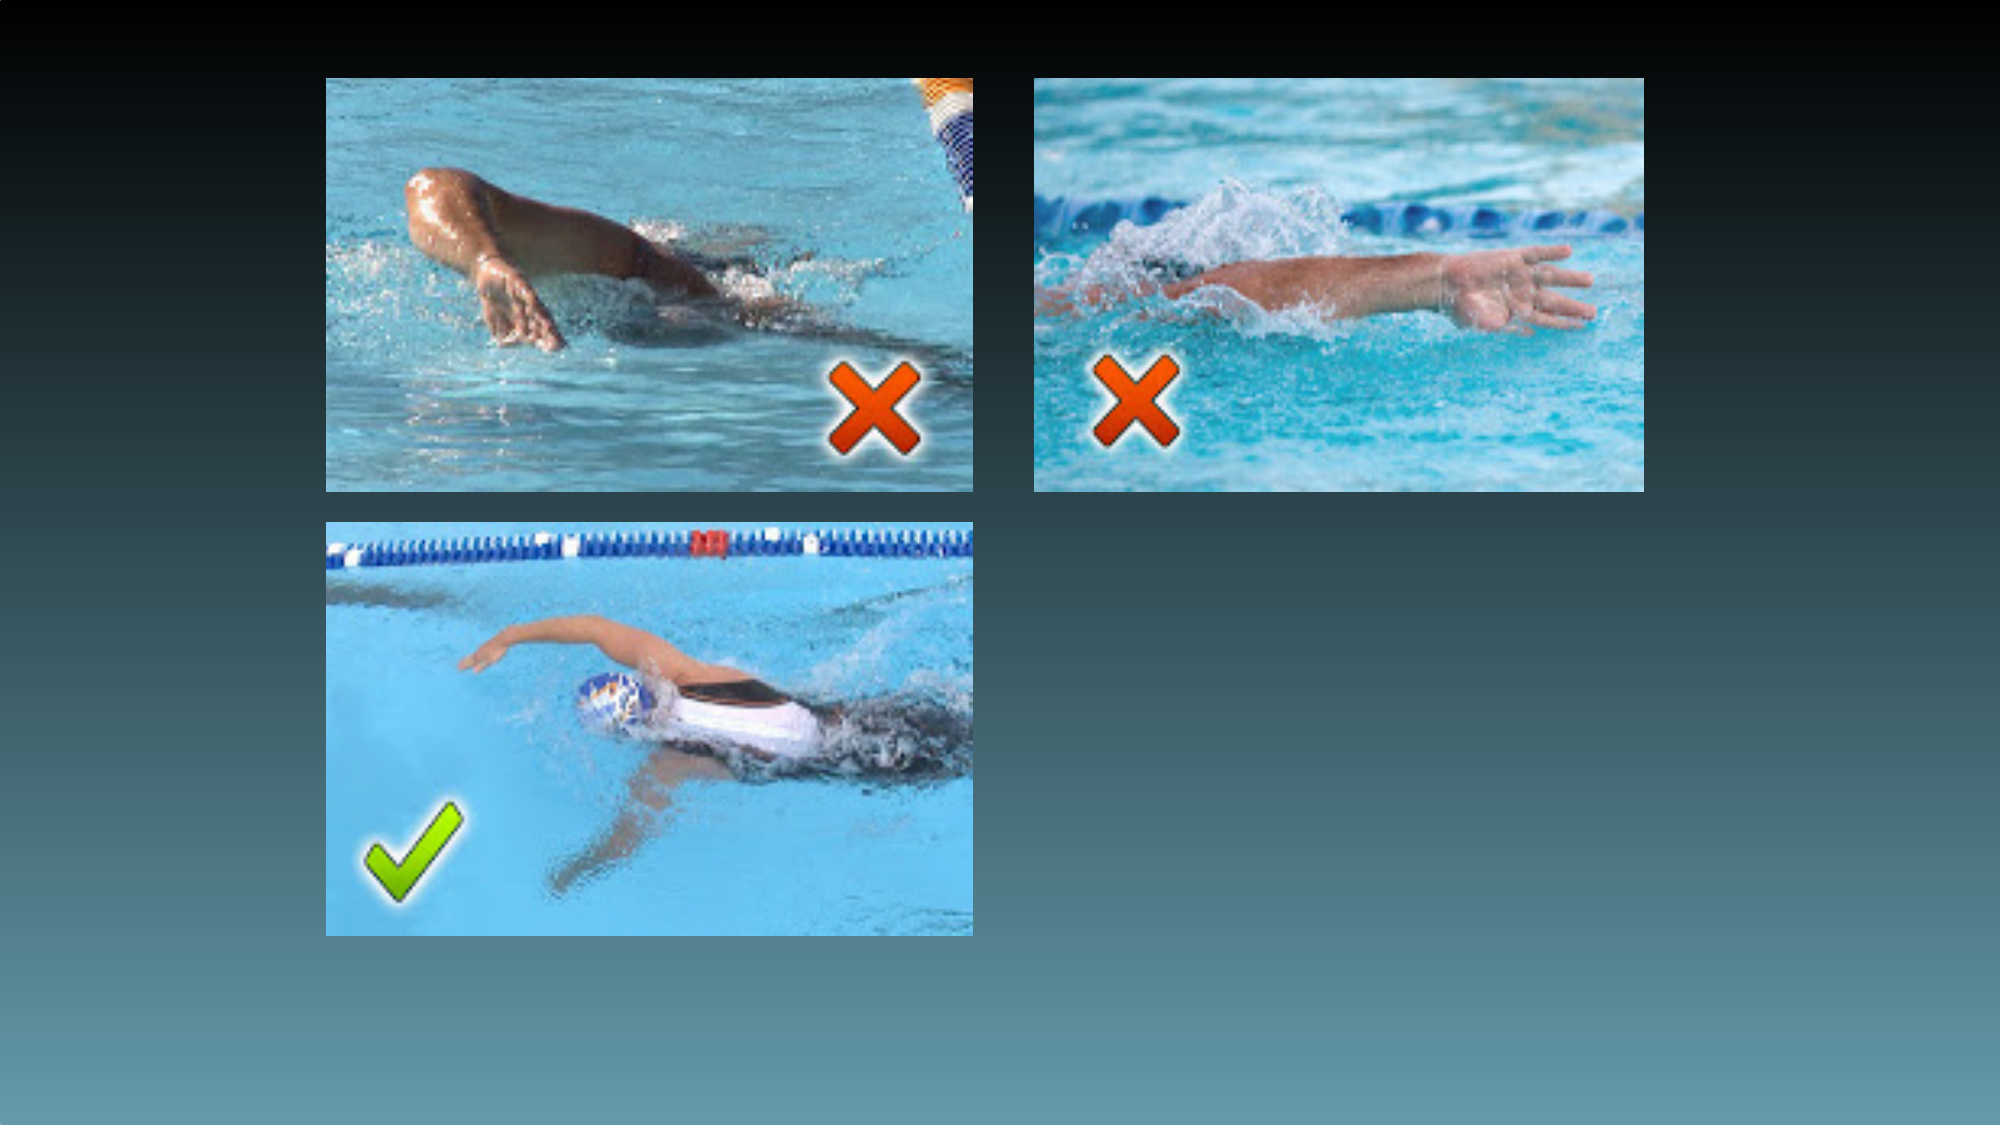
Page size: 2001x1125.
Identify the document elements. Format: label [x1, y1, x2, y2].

picture [1034, 78, 1644, 492]
picture [326, 78, 973, 492]
picture [326, 522, 973, 936]
